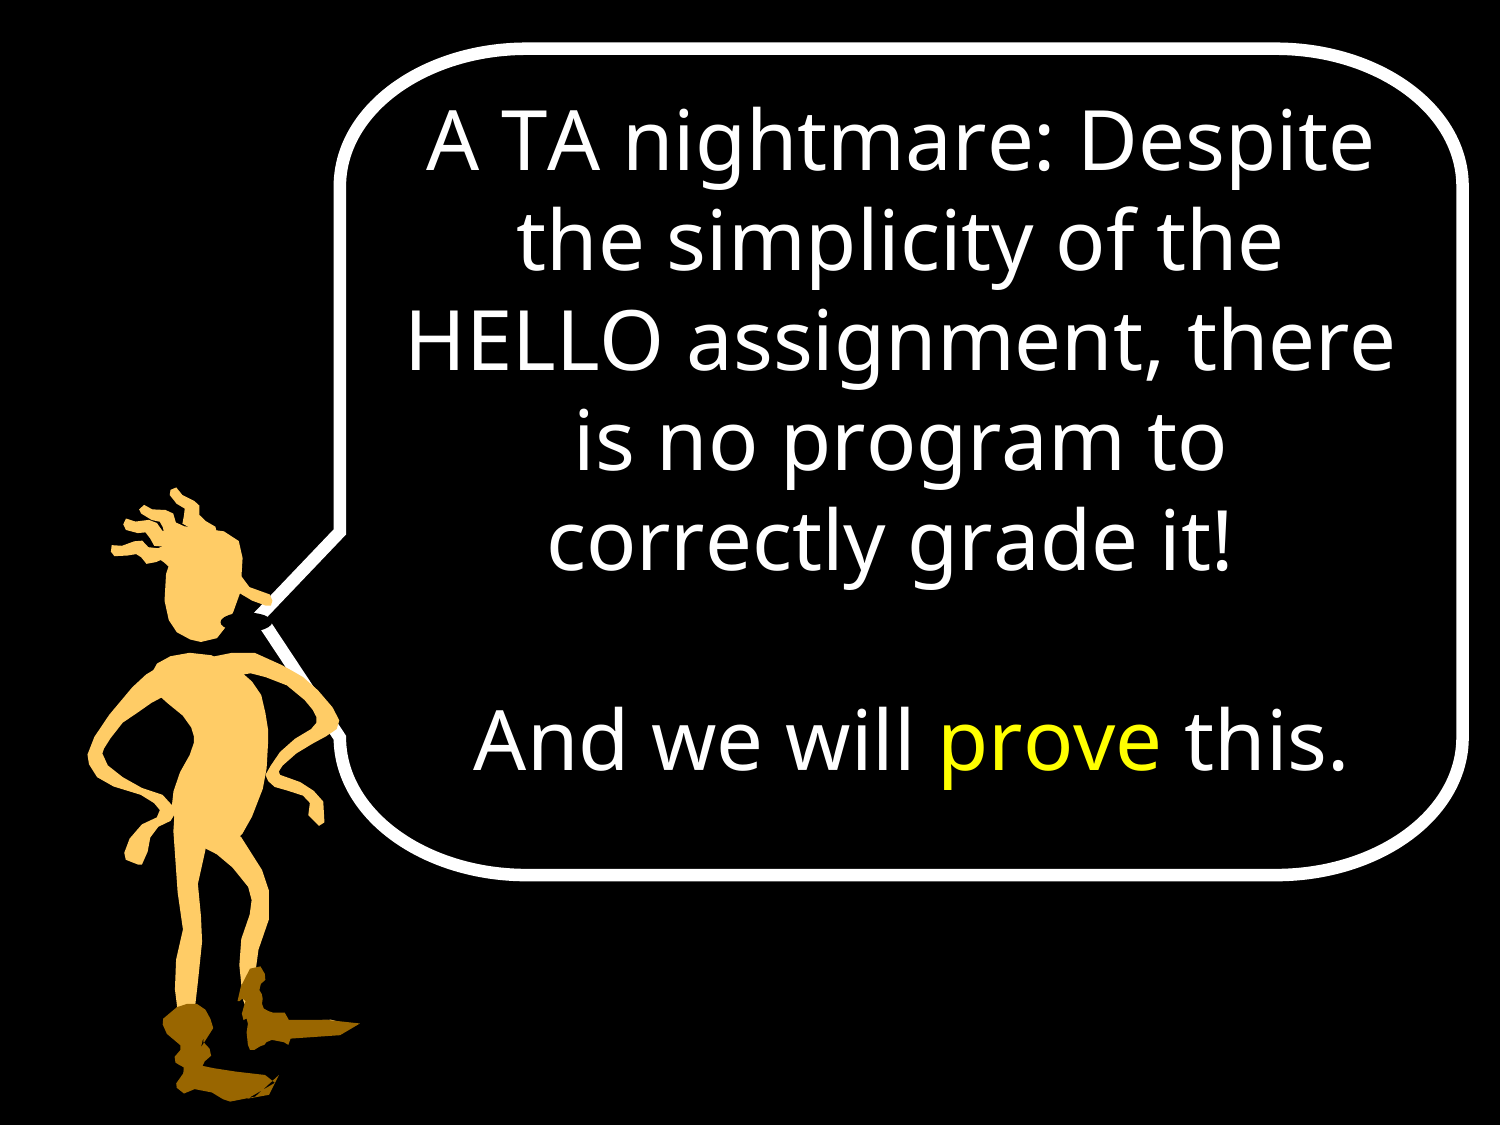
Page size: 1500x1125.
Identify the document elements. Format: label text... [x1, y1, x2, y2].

text_box A TA nightmare: Despite the simplicity of the HELLO assignment, there is no program to correctly grade it! And we will prove this. [261, 48, 1463, 876]
text_box [87, 652, 360, 1102]
text_box [110, 487, 273, 642]
